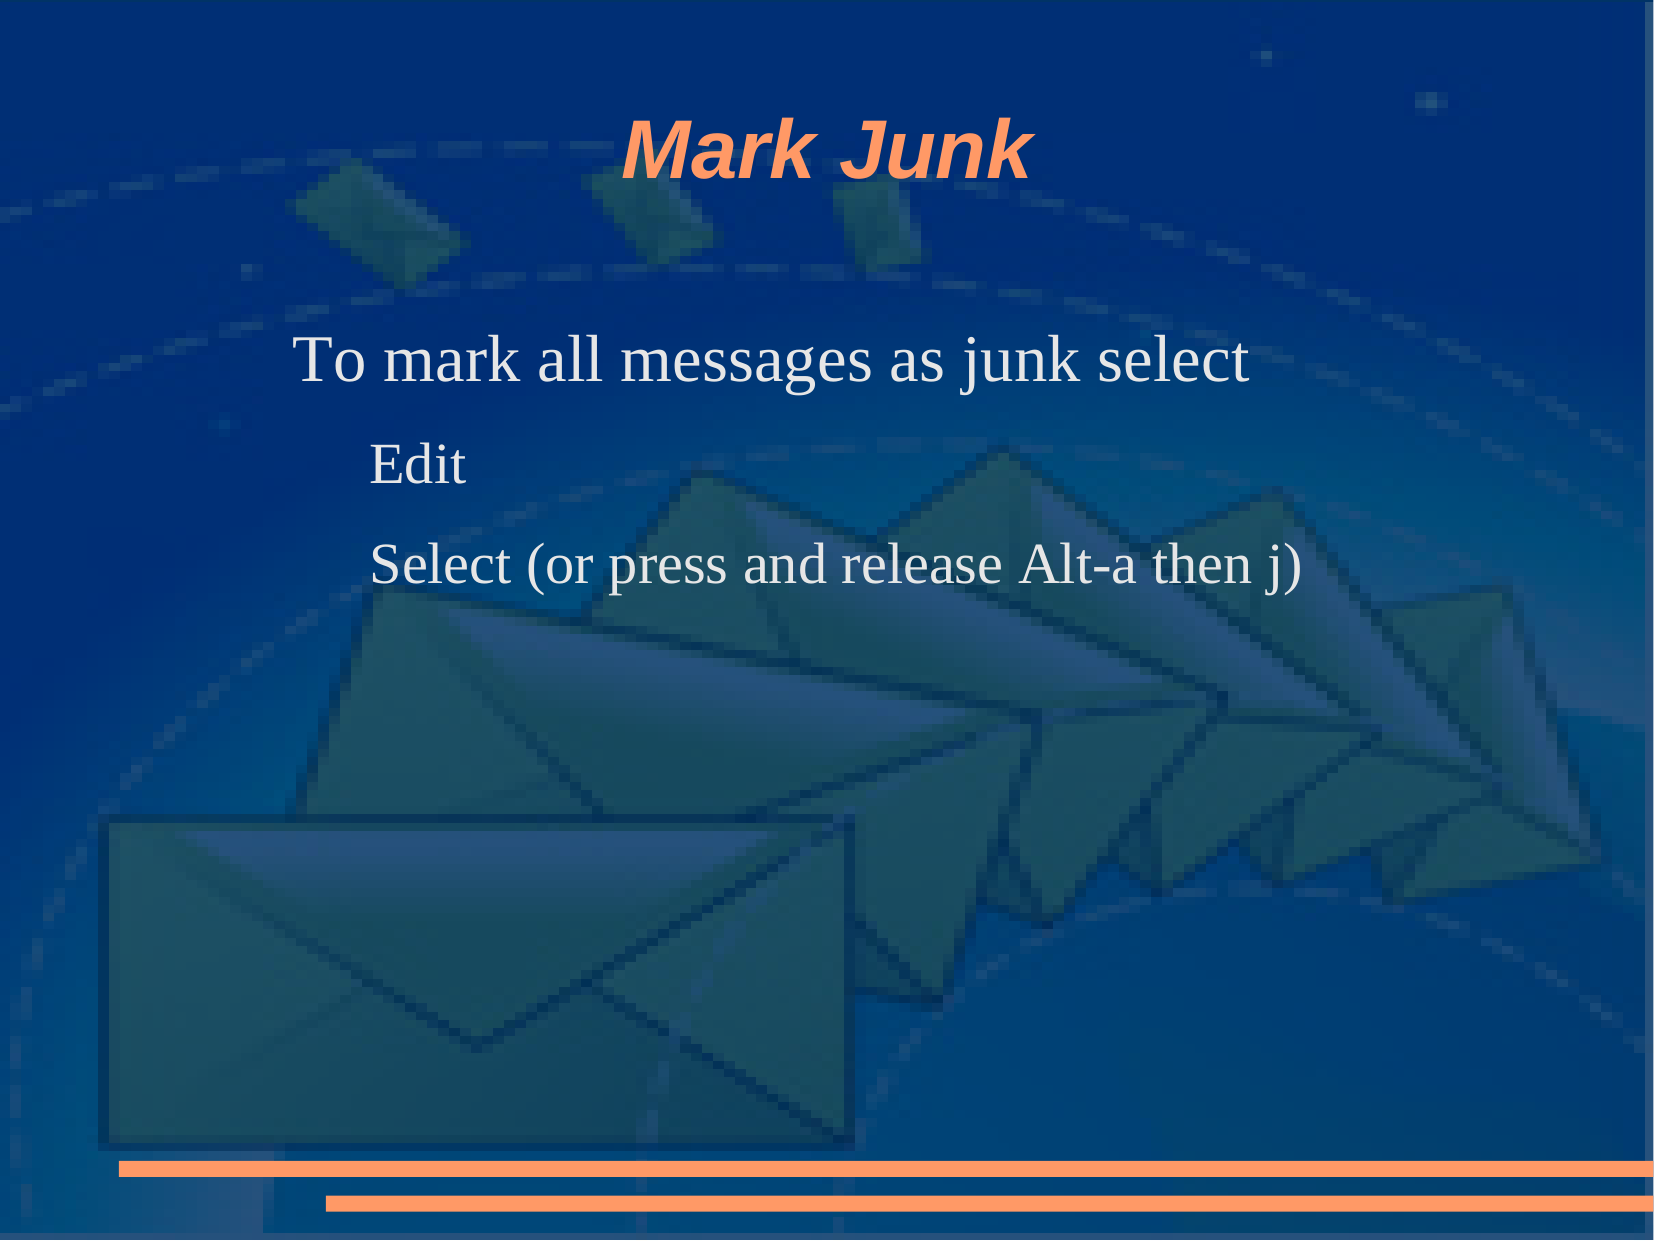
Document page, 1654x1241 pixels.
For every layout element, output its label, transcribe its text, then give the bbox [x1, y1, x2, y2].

list To mark all messages as junk select Edit Select (or press and release Alt-a then j) [275, 322, 1429, 1133]
title Mark Junk [121, 46, 1534, 254]
